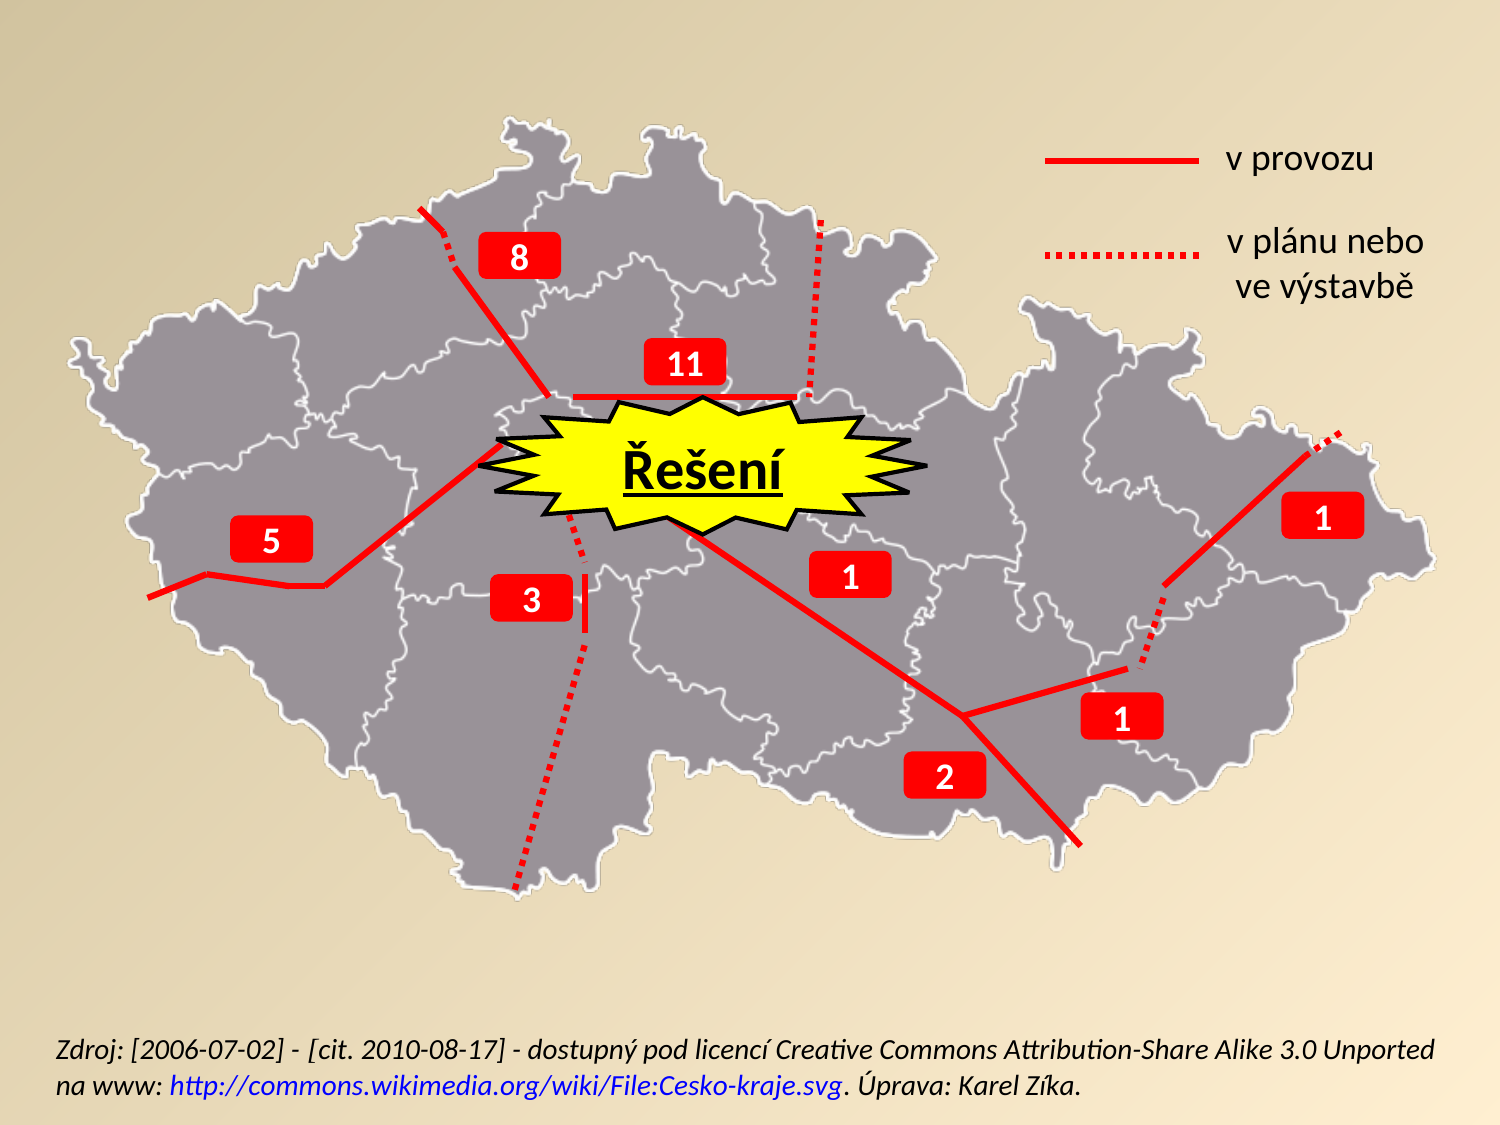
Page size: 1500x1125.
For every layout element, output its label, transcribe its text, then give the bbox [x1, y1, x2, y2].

text_box 11 [643, 338, 727, 386]
text_box 5 [230, 515, 314, 563]
text_box 1 [1080, 692, 1164, 740]
text_box v provozu [1210, 125, 1390, 186]
text_box 1 [809, 550, 892, 598]
text_box 3 [490, 574, 573, 622]
text_box [64, 113, 1440, 905]
text_box v plánu nebo ve výstavbě [1212, 207, 1440, 314]
text_box 8 [478, 231, 562, 279]
text_box 1 [1281, 491, 1365, 539]
text_box 2 [903, 751, 987, 799]
text_box Zdroj: [2006-07-02] - [cit. 2010-08-17] - dostupný pod licencí Creative Commons Attribution-Share Alike 3.0 Unported na www: http://commons.wikimedia.org/wiki/File:Cesko-kraje.svg. Úprava: Karel Zíka. [41, 1023, 1500, 1125]
text_box Řešení [478, 397, 928, 535]
